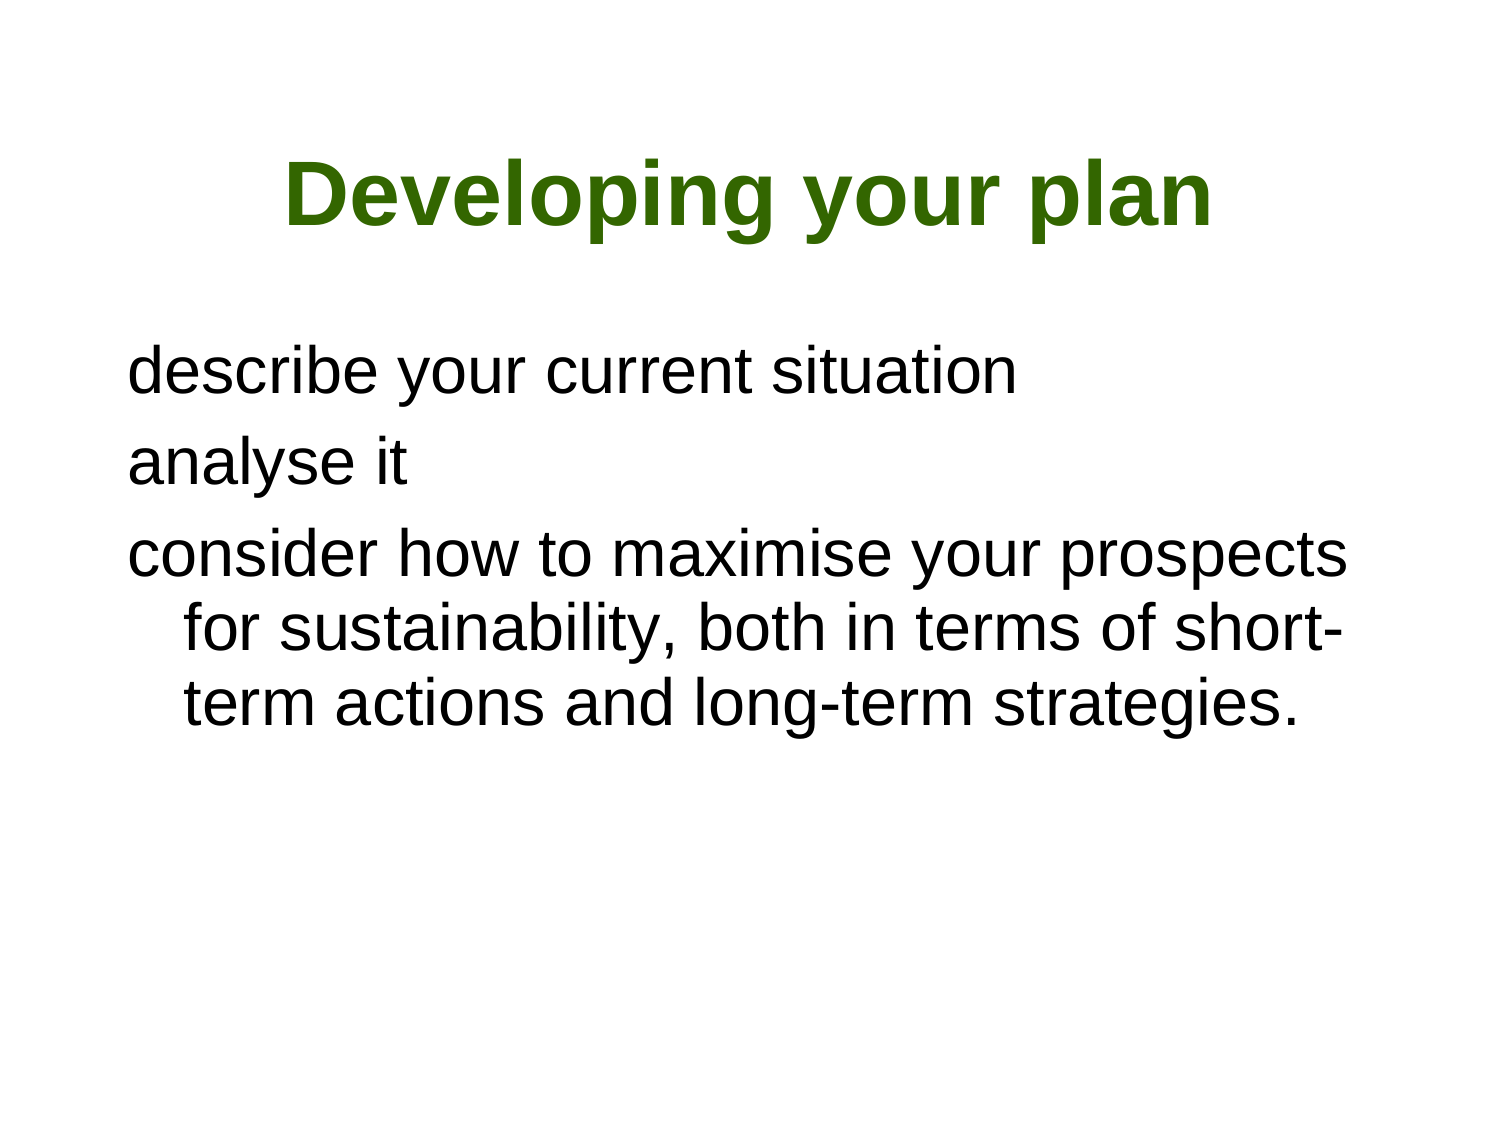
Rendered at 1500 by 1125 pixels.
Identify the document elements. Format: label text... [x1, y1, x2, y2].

title Developing your plan [112, 99, 1388, 288]
list describe your current situation analyse it consider how to maximise your prospects for sustainability, both in terms of short-term actions and long-term strategies. [112, 324, 1388, 1001]
